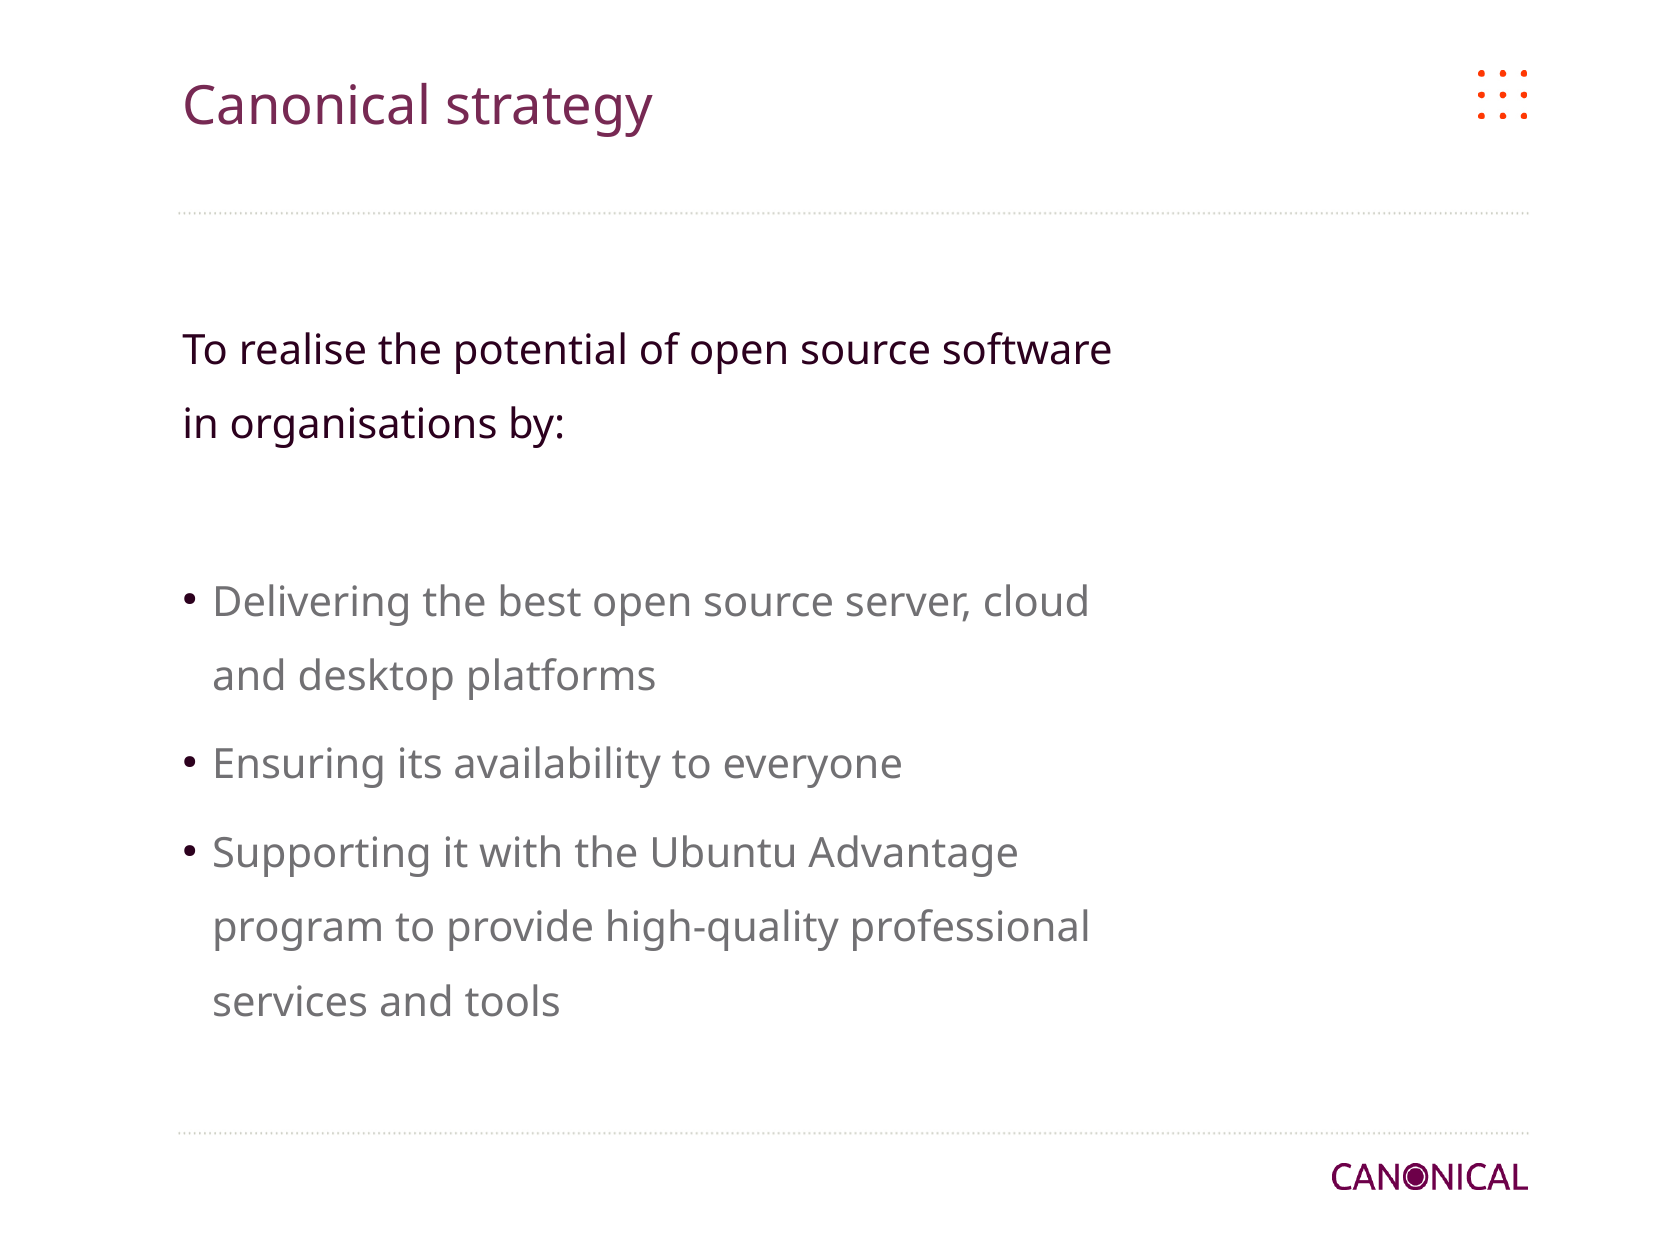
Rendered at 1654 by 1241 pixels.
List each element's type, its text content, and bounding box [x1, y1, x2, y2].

picture [1332, 1163, 1528, 1190]
picture [177, 1129, 1532, 1136]
picture [177, 209, 1532, 216]
text_box Canonical strategy [167, 59, 658, 135]
picture [1478, 70, 1527, 119]
text_box To realise the potential of open source software in organisations by: Delivering the best open source server, cloud and desktop platforms Ensuring its availability to everyone Supporting it with the Ubuntu Advantage program to provide high-quality professional services and tools [167, 295, 1140, 905]
